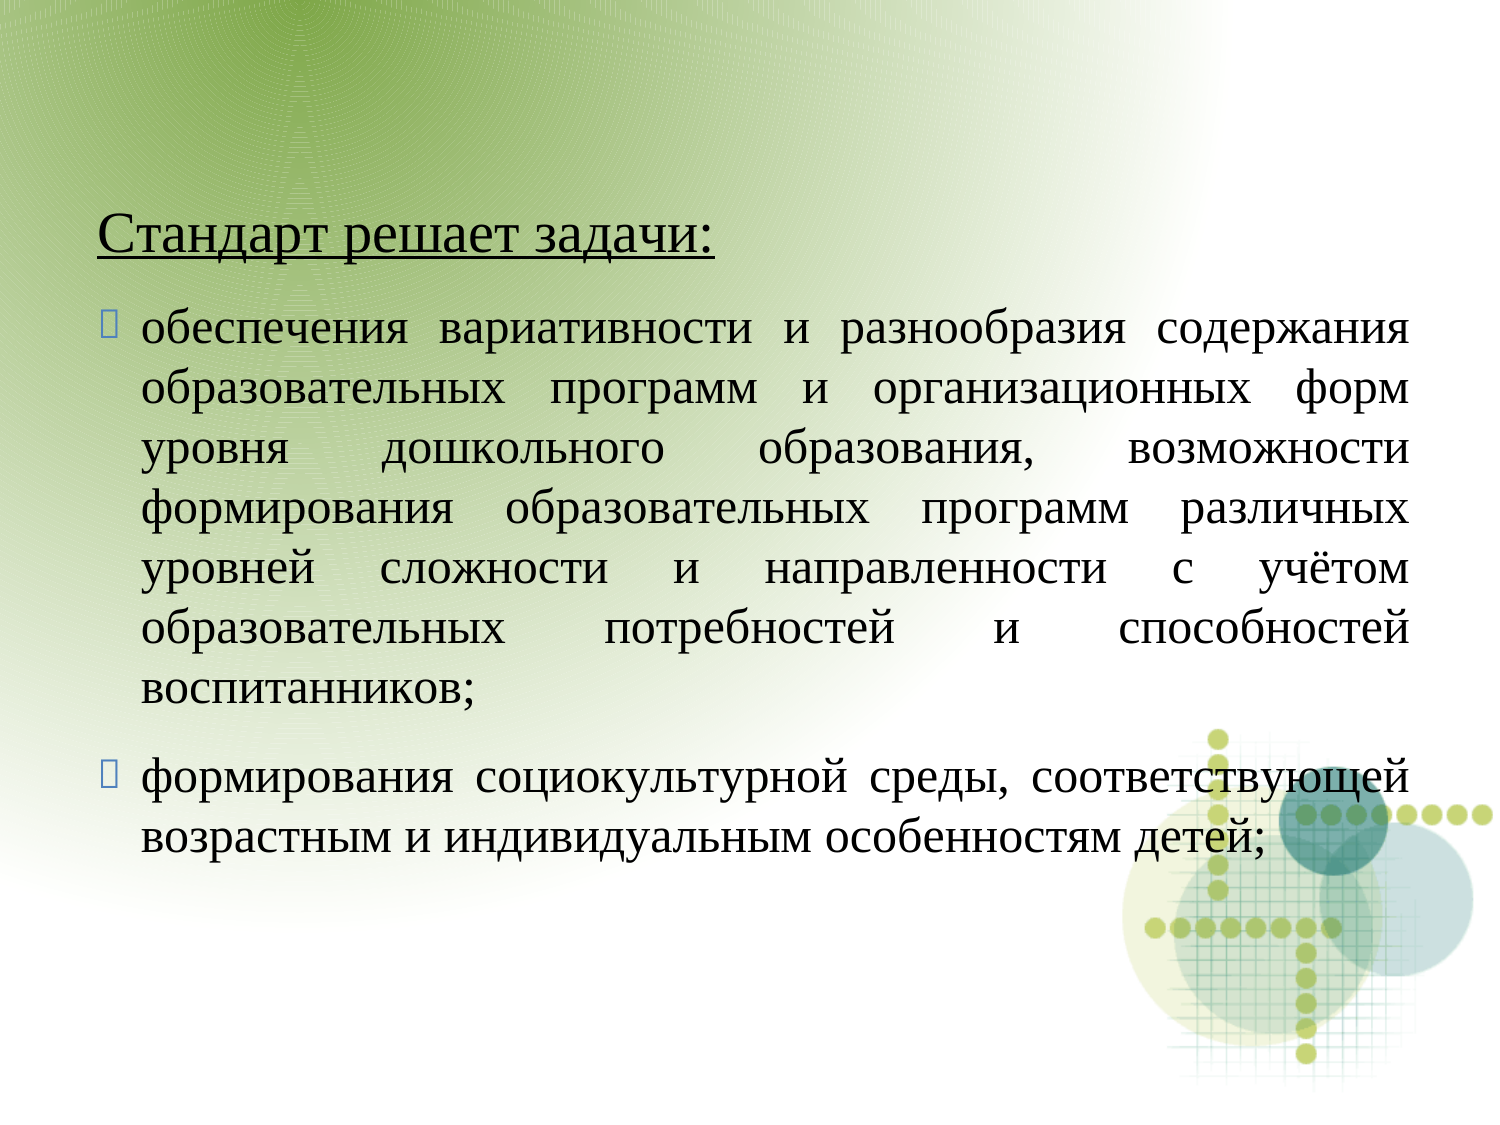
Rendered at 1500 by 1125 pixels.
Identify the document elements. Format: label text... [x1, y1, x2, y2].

picture [1110, 718, 1500, 1098]
list Стандарт решает задачи: обеспечения вариативности и разнообразия содержания образовательных программ и организационных форм уровня дошкольного образования, возможности формирования образовательных программ различных уровней сложности и направленности с учётом образовательных потребностей и способностей воспитанников; формирования социокультурной среды, соответствующей возрастным и индивидуальным особенностям детей; [82, 86, 1425, 985]
